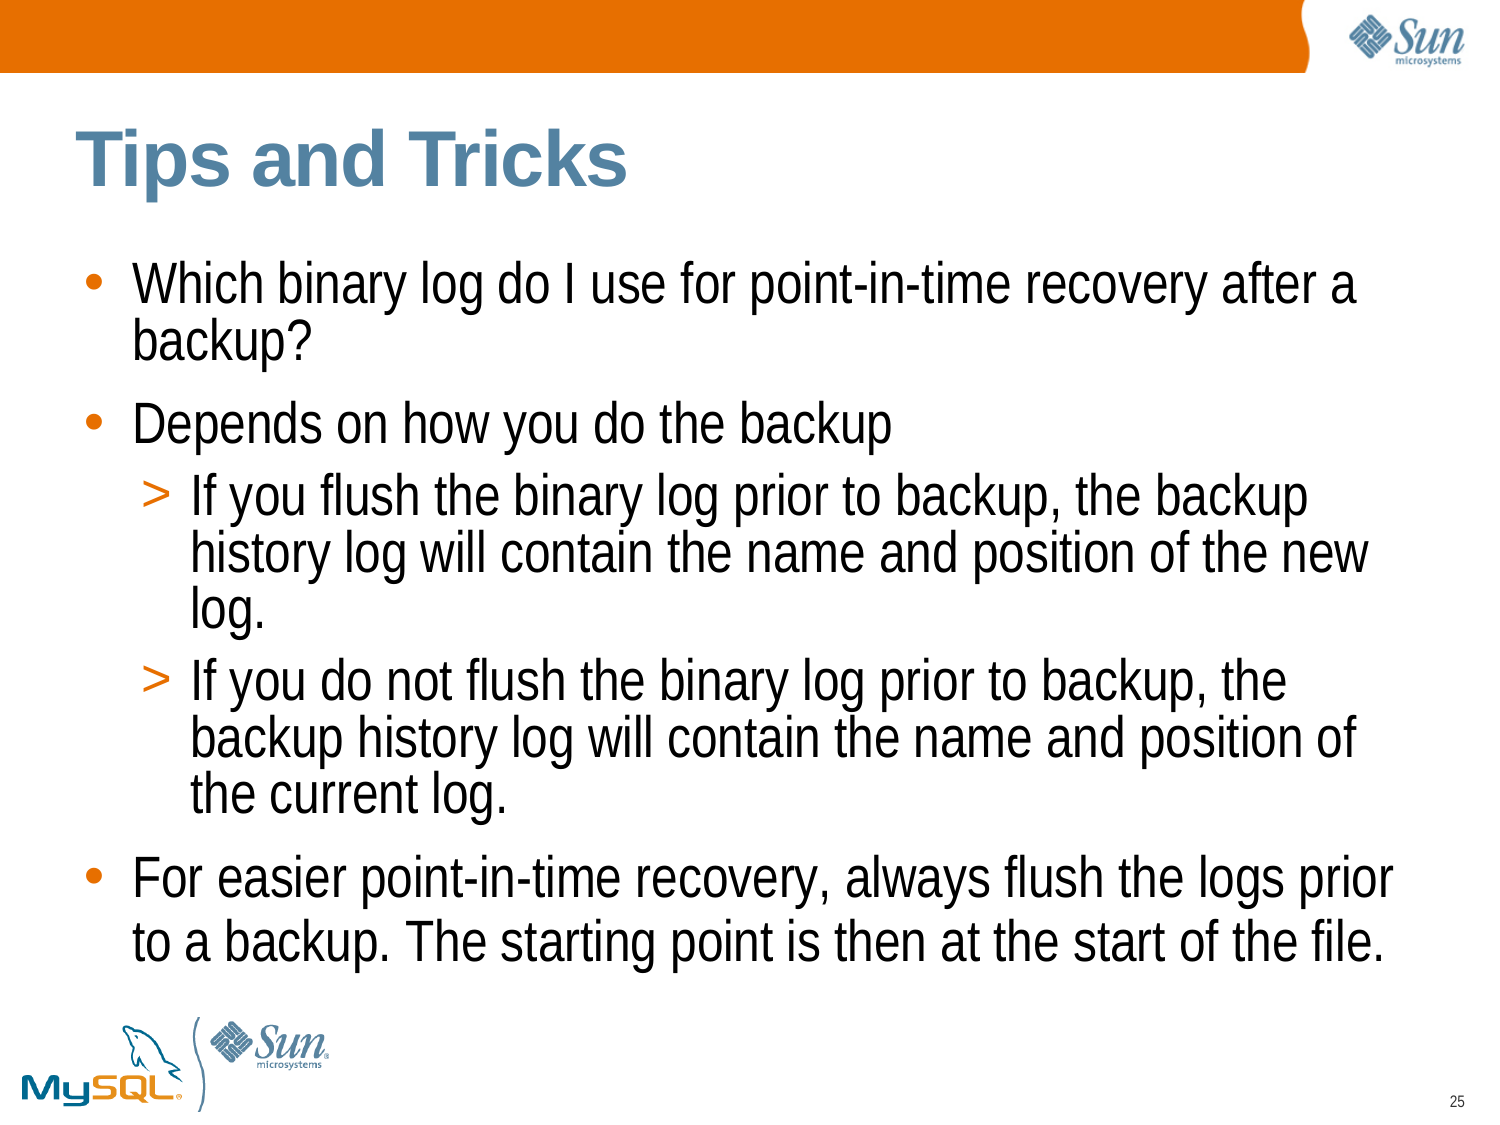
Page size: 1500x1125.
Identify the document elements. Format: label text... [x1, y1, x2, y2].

list Which binary log do I use for point-in-time recovery after a backup? Depends on how you do the backup If you flush the binary log prior to backup, the backup history log will contain the name and position of the new log. If you do not flush the binary log prior to backup, the backup history log will contain the name and position of the current log. For easier point-in-time recovery, always flush the logs prior to a backup. The starting point is then at the start of the file. [64, 258, 1401, 1062]
title Tips and Tricks [75, 123, 1437, 227]
picture [22, 1017, 329, 1112]
picture [0, 0, 1500, 73]
